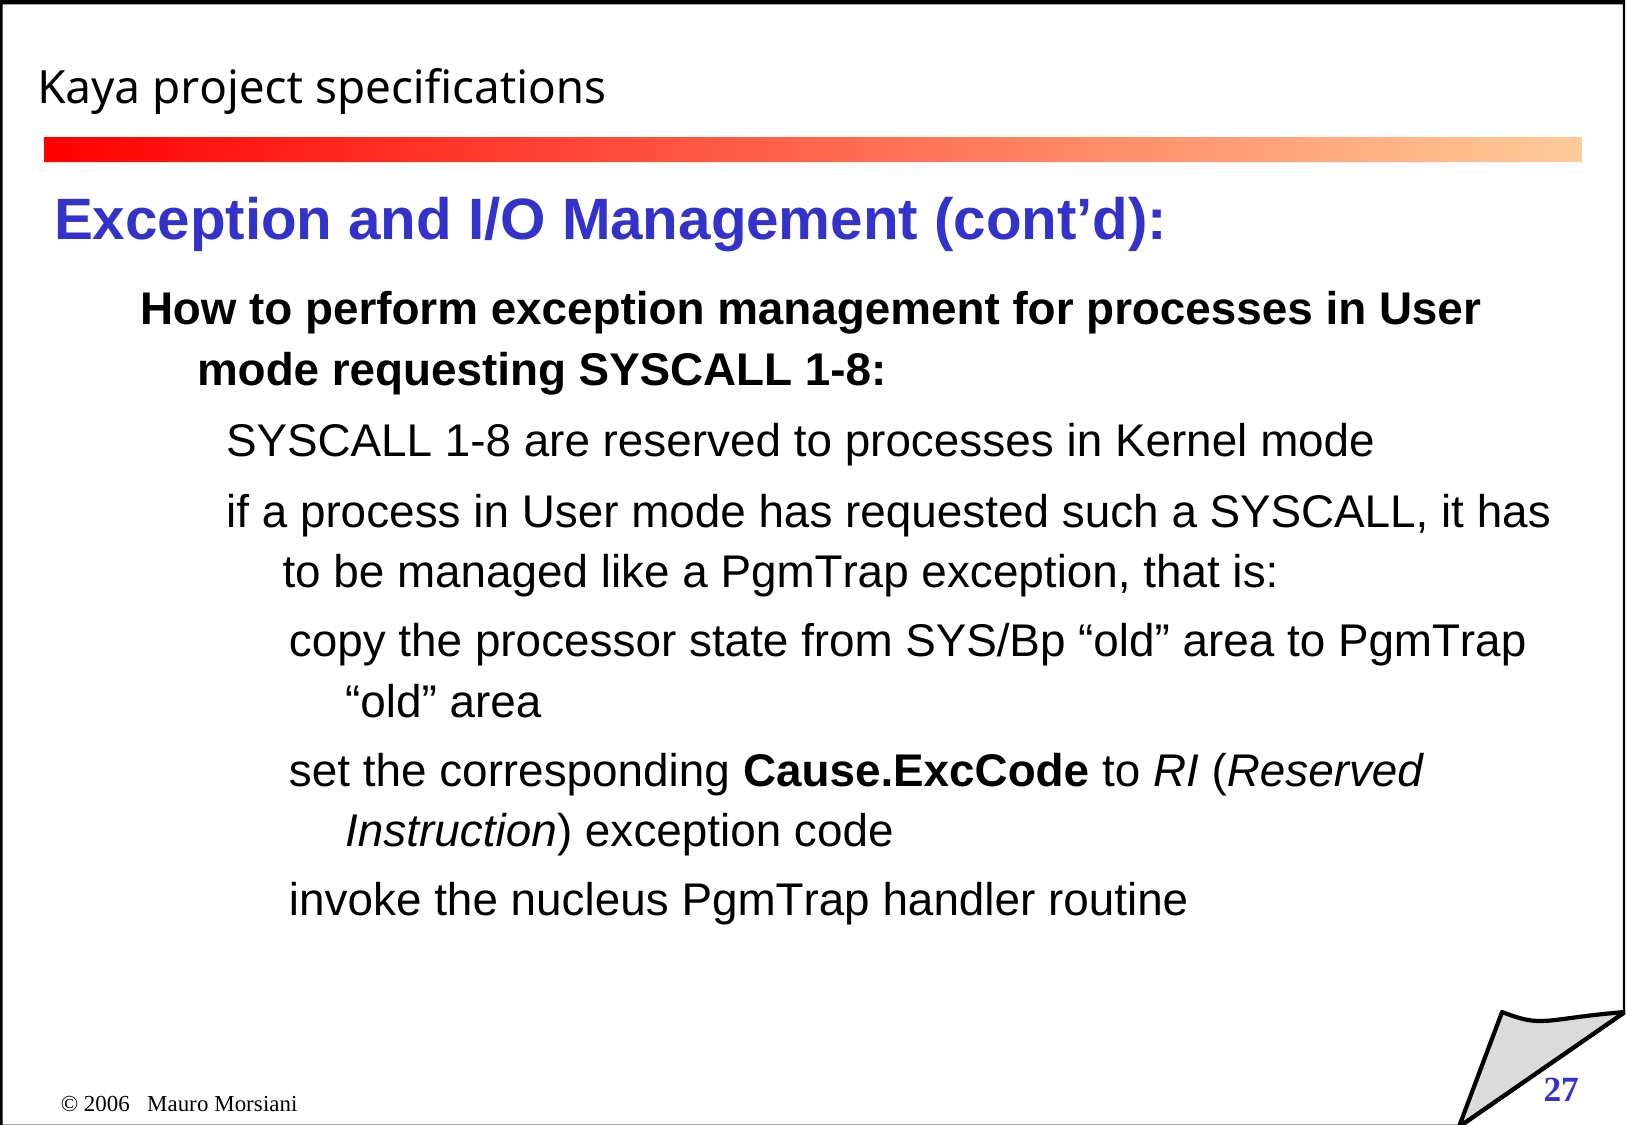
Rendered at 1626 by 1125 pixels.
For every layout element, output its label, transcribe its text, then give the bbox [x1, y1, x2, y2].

list Exception and I/O Management (cont’d): How to perform exception management for processes in User mode requesting SYSCALL 1-8: SYSCALL 1-8 are reserved to processes in Kernel mode if a process in User mode has requested such a SYSCALL, it has to be managed like a PgmTrap exception, that is: copy the processor state from SYS/Bp “old” area to PgmTrap “old” area set the corresponding Cause.ExcCode to RI (Reserved Instruction) exception code invoke the nucleus PgmTrap handler routine [54, 187, 1571, 1124]
title Kaya project specifications [37, 44, 1588, 131]
